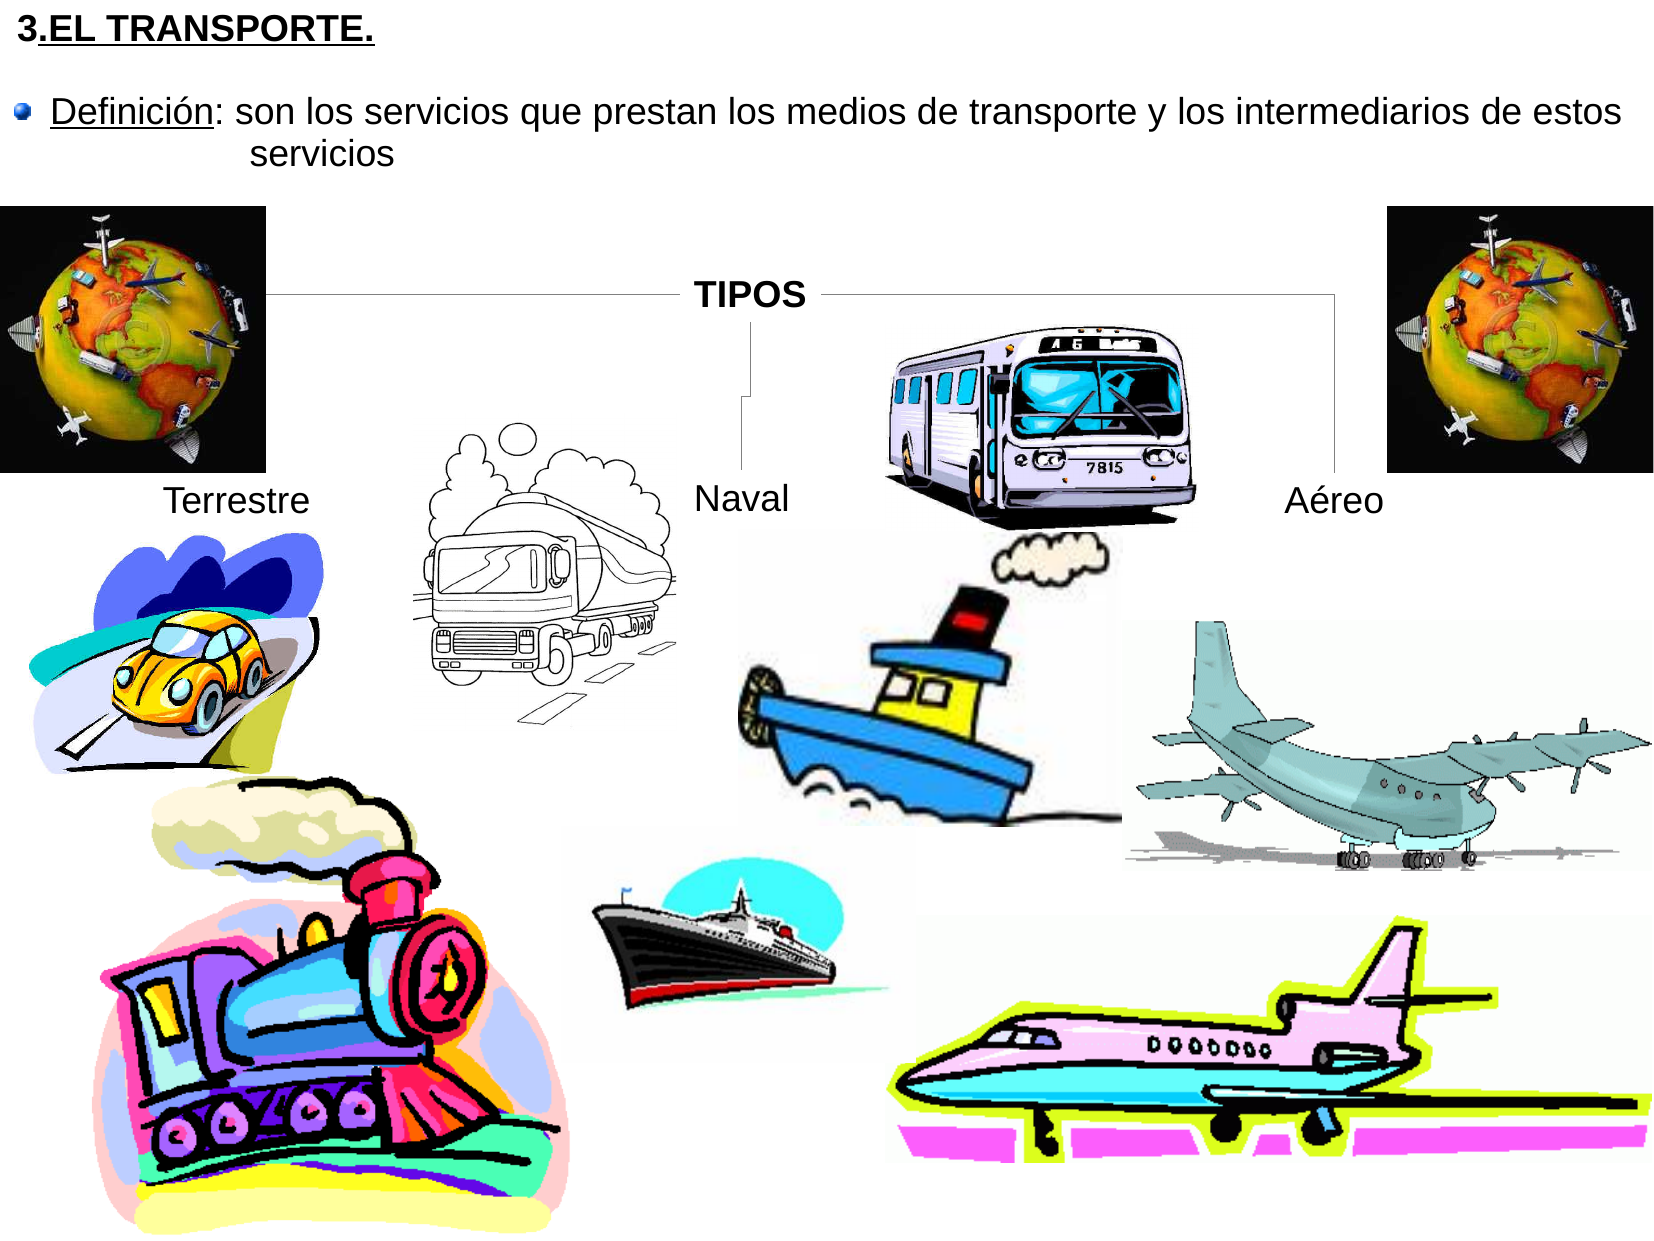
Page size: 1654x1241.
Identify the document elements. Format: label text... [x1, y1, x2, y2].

picture [1387, 206, 1654, 473]
text_box TIPOS [679, 265, 822, 323]
text_box Aéreo [1269, 472, 1400, 530]
text_box 3.EL TRANSPORTE. [2, 0, 390, 57]
text_box Terrestre [147, 472, 326, 530]
picture [0, 206, 266, 473]
text_box Definición: son los servicios que prestan los medios de transporte y los intermediarios de estos servicios [0, 83, 1638, 183]
picture [413, 413, 677, 731]
picture [29, 324, 1652, 1239]
text_box Naval [679, 469, 805, 527]
